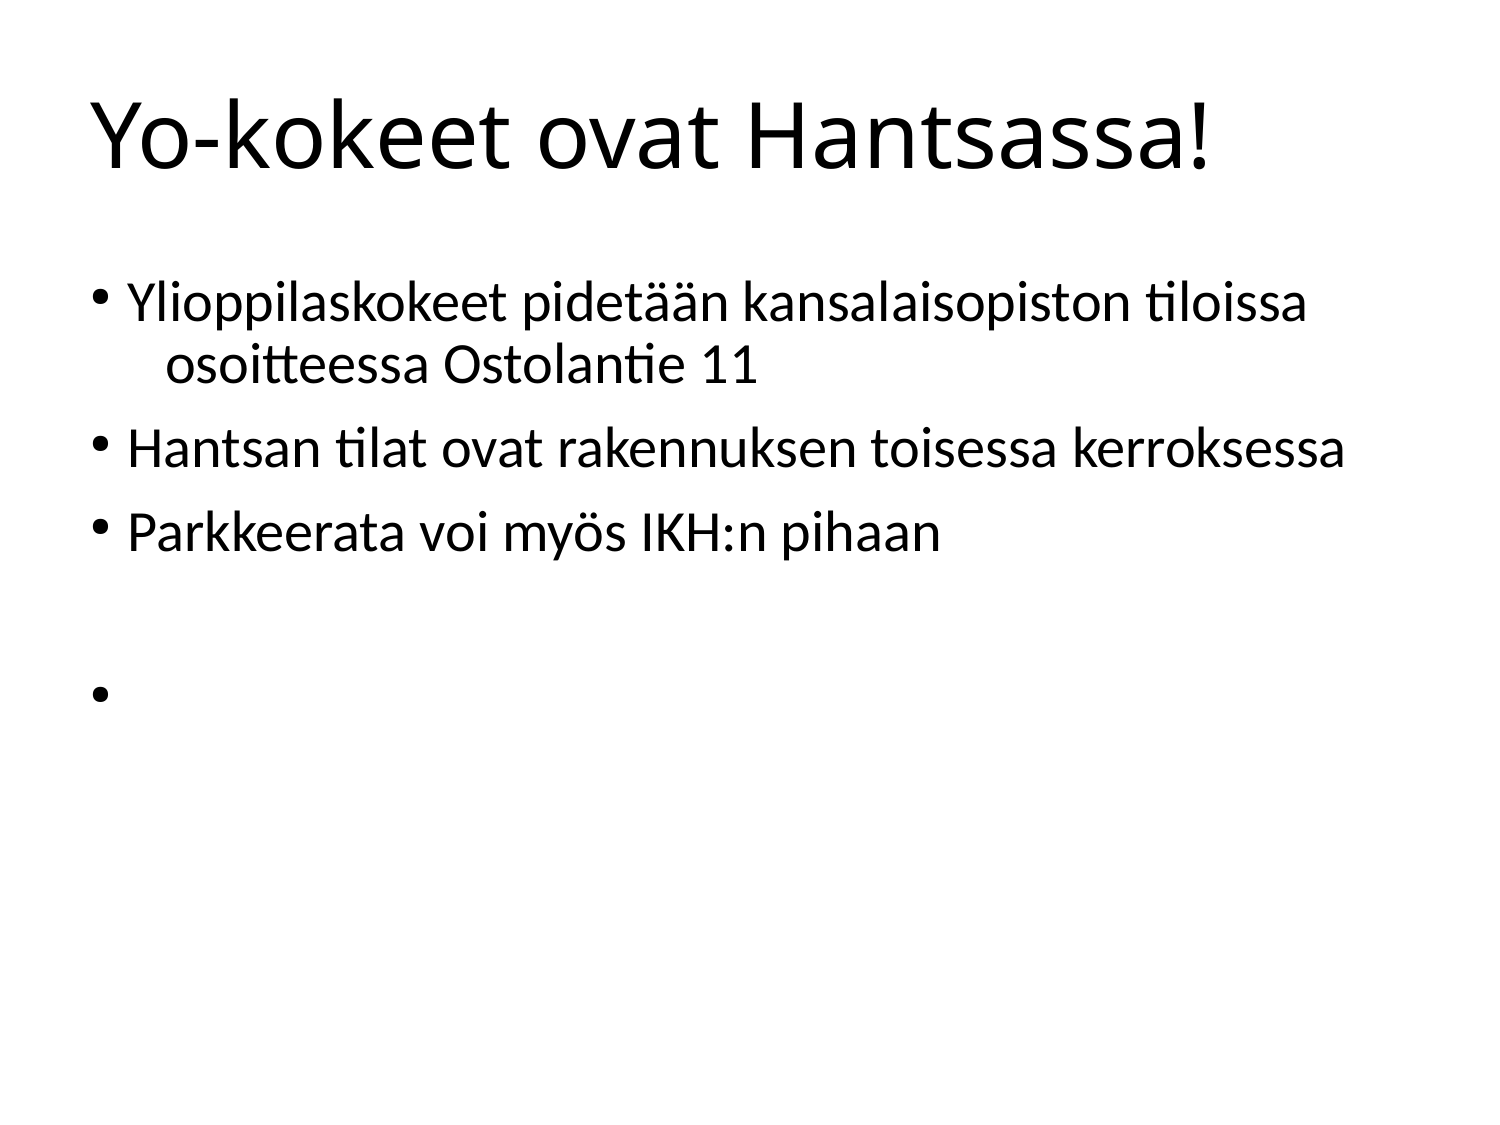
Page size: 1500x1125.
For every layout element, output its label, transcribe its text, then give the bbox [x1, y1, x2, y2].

title Yo-kokeet ovat Hantsassa! [75, 44, 1425, 233]
list Ylioppilaskokeet pidetään kansalaisopiston tiloissa osoitteessa Ostolantie 11 Hantsan tilat ovat rakennuksen toisessa kerroksessa Parkkeerata voi myös IKH:n pihaan [75, 263, 1425, 916]
